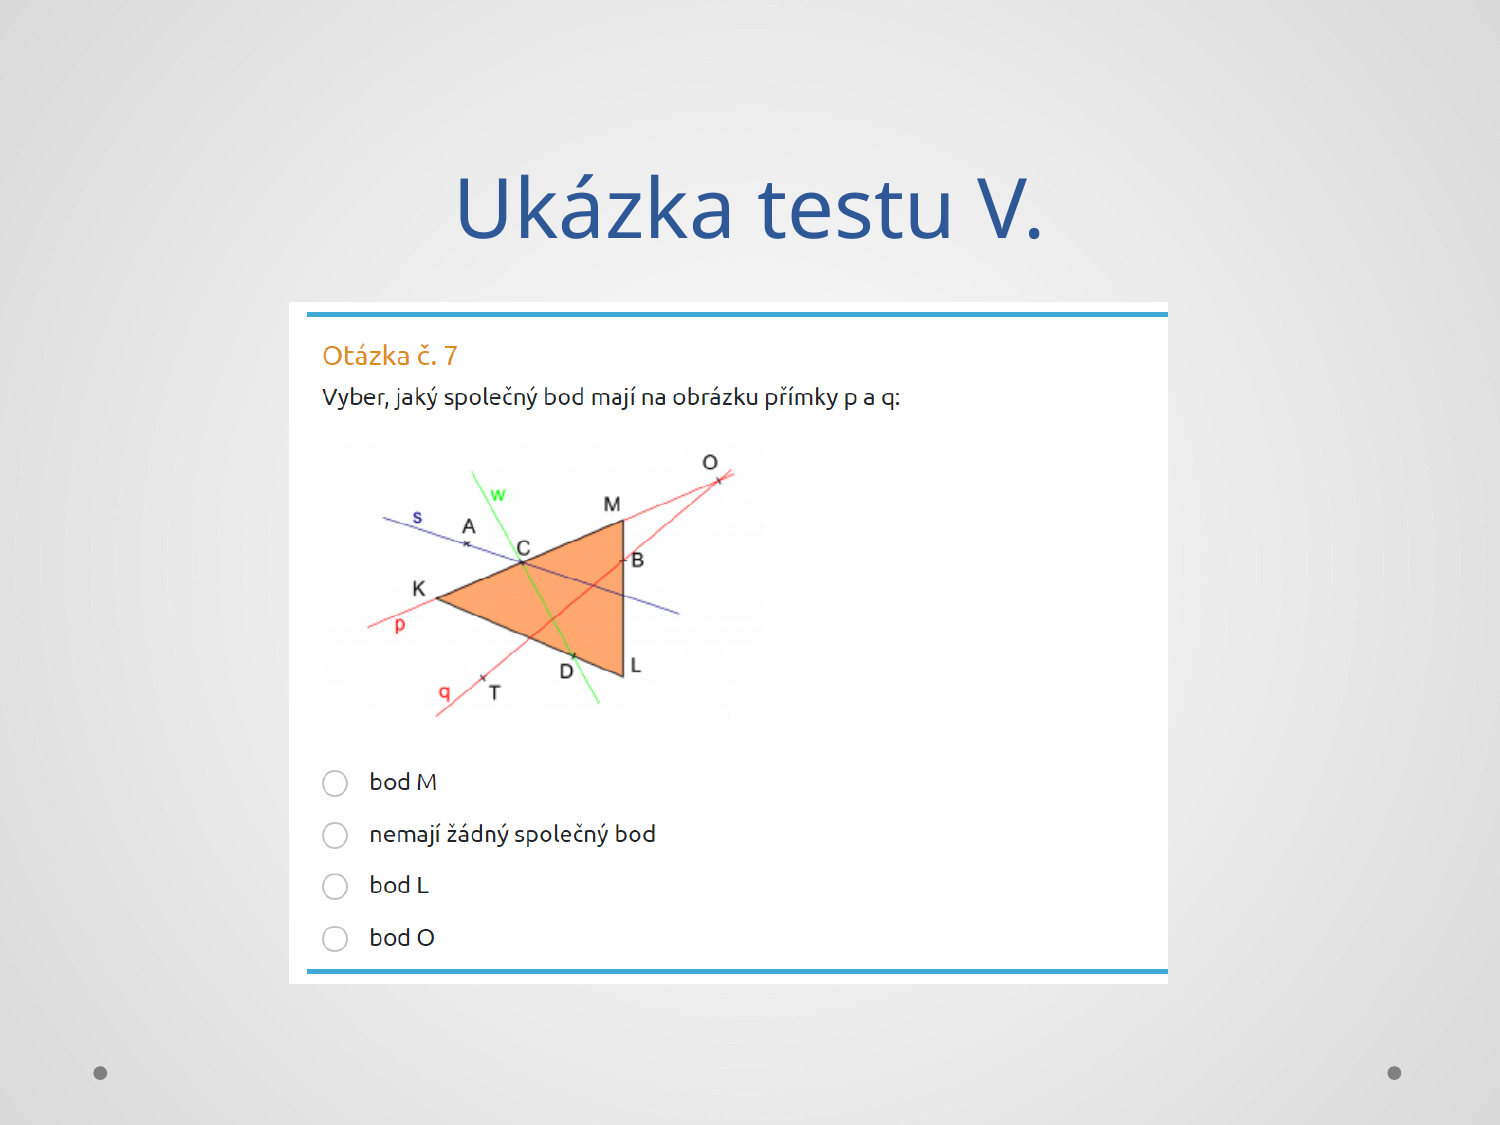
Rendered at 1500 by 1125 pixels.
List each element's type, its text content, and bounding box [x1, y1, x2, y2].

picture [289, 302, 1168, 984]
title Ukázka testu V. [75, 0, 1425, 263]
